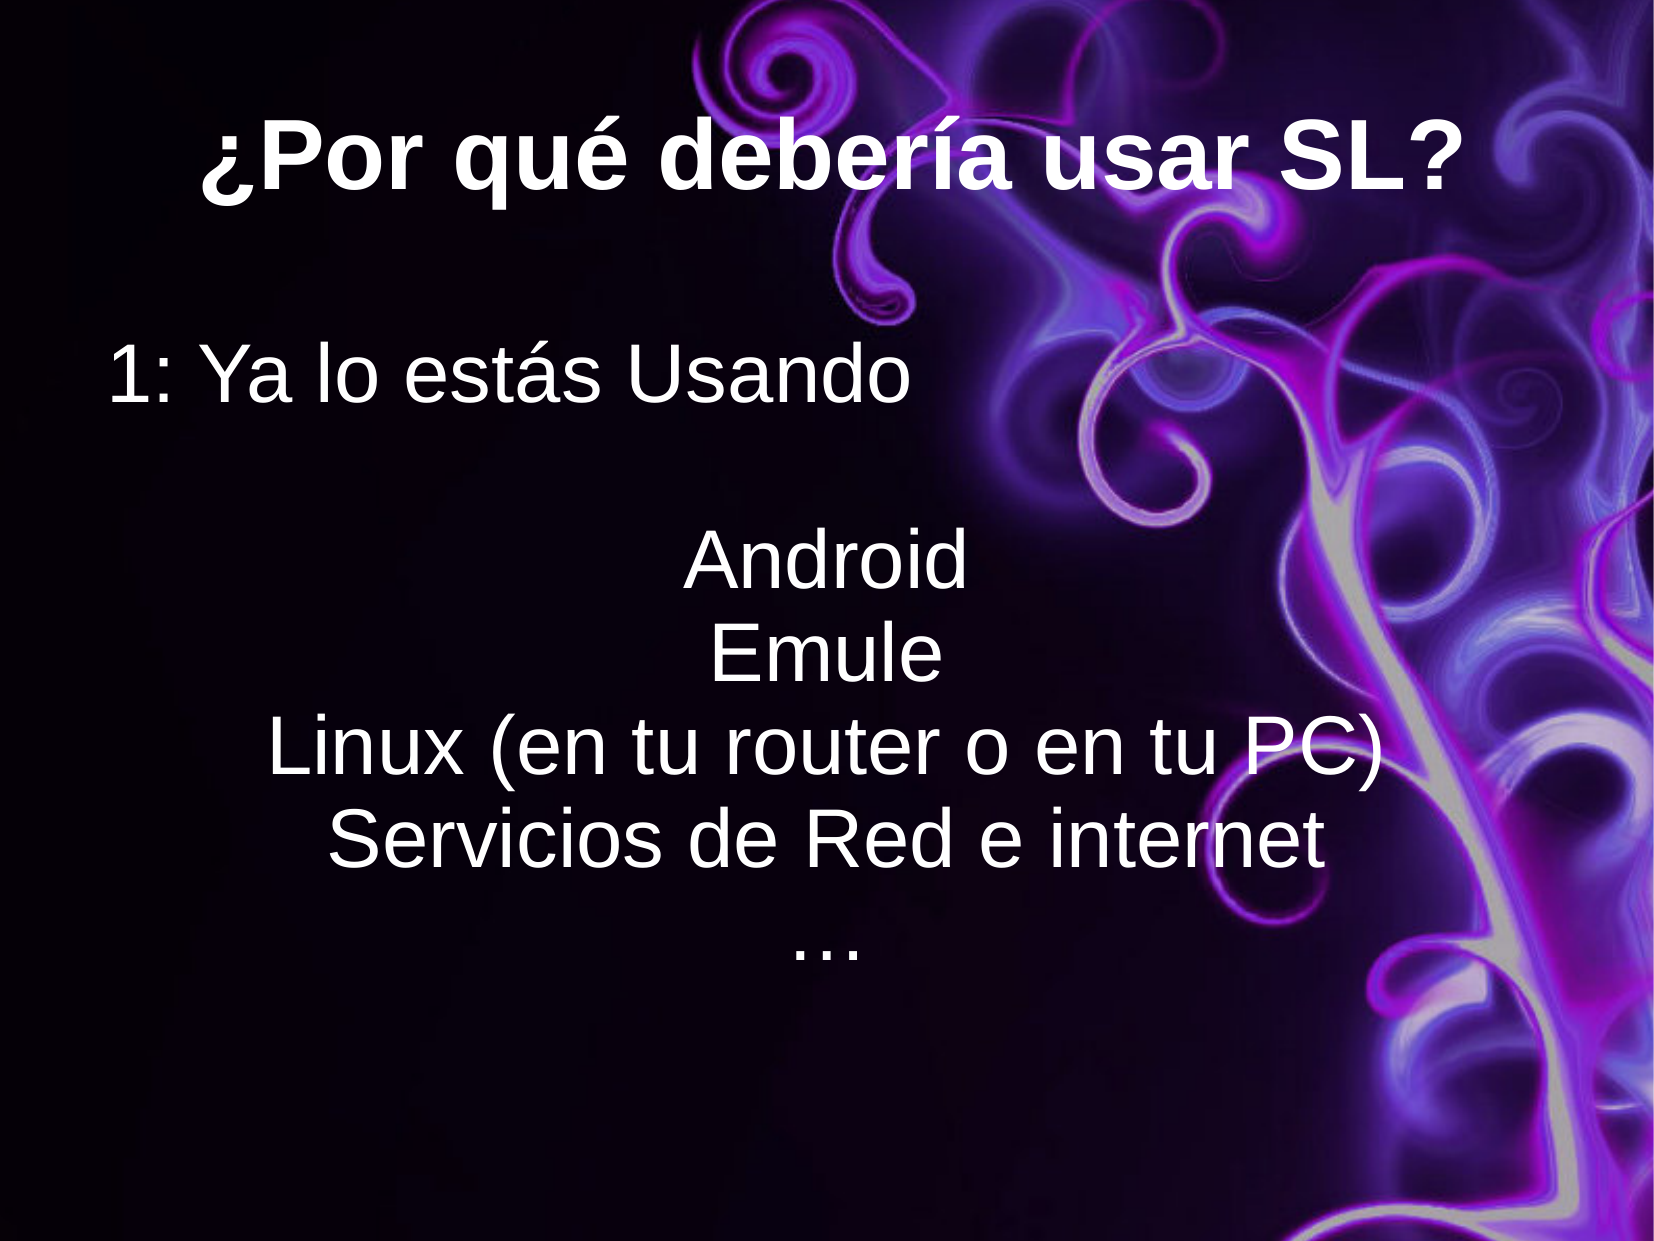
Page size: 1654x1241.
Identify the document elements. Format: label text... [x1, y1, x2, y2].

picture [426, 252, 1227, 290]
title ¿Por qué debería usar SL? [88, 59, 1577, 252]
subtitle 1: Ya lo estás Usando Android Emule Linux (en tu router o en tu PC) Servicios de Red e internet … [82, 290, 1571, 1109]
